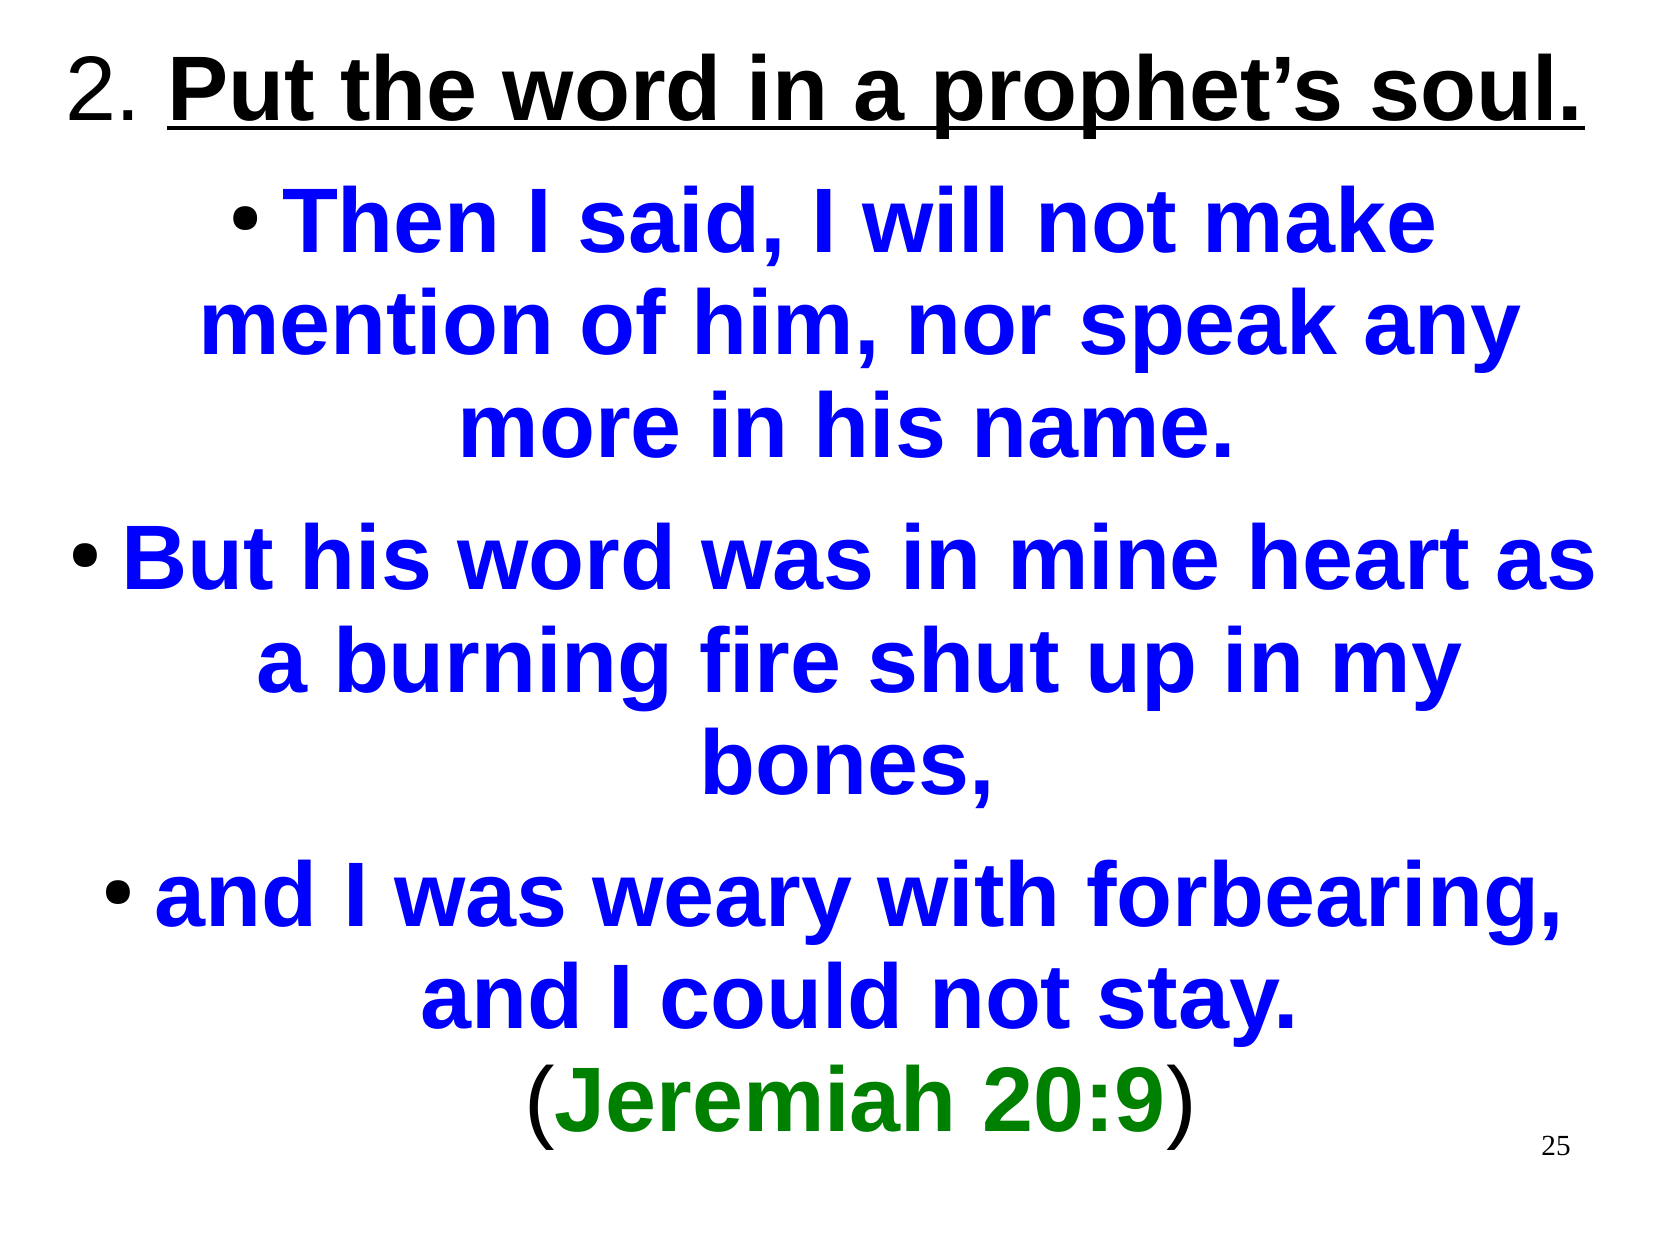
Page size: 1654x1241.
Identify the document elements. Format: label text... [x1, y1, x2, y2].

list 2. Put the word in a prophet’s soul. Then I said, I will not make mention of him, nor speak any more in his name. But his word was in mine heart as a burning fire shut up in my bones, and I was weary with forbearing, and I could not stay. (Jeremiah 20:9) [37, 37, 1613, 1238]
